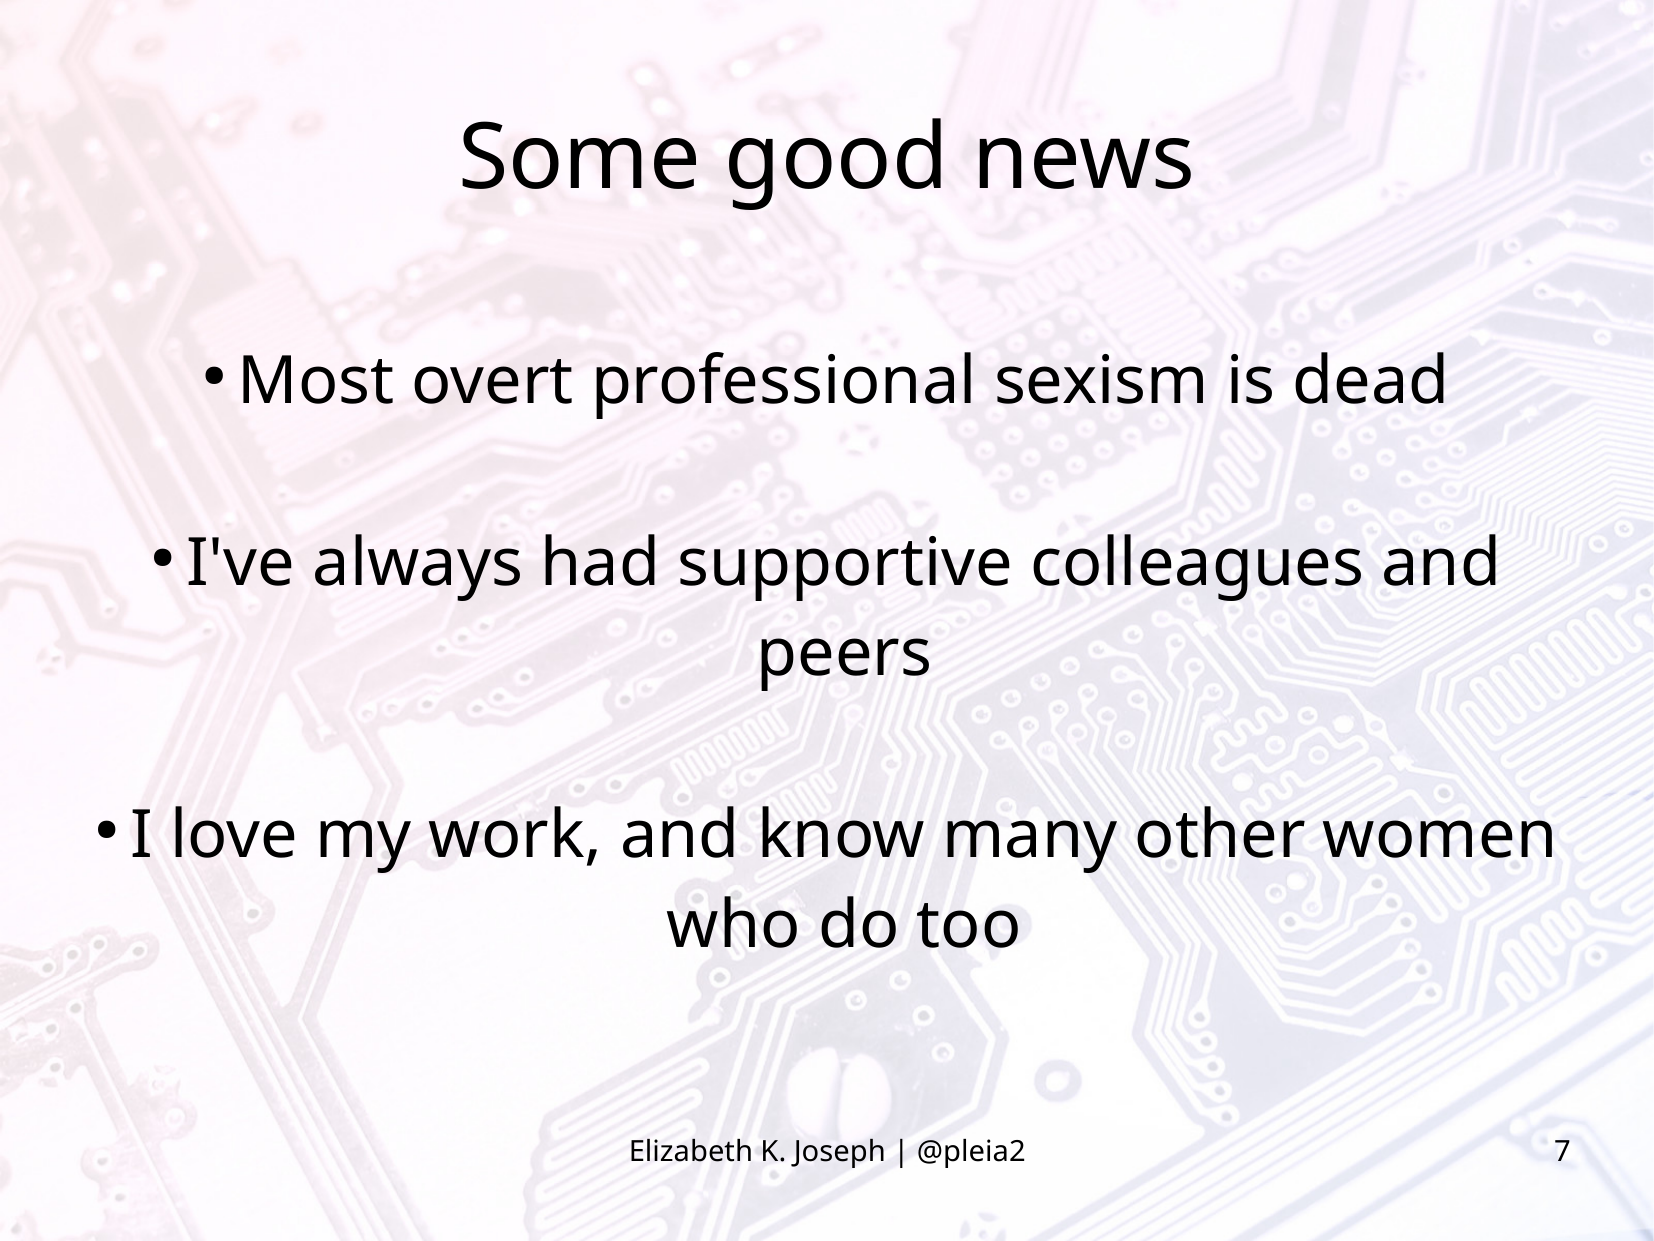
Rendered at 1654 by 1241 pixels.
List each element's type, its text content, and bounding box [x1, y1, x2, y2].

picture [0, 0, 1654, 1241]
title Some good news [82, 49, 1571, 257]
subtitle Most overt professional sexism is dead I've always had supportive colleagues and peers I love my work, and know many other women who do too [82, 290, 1571, 1010]
